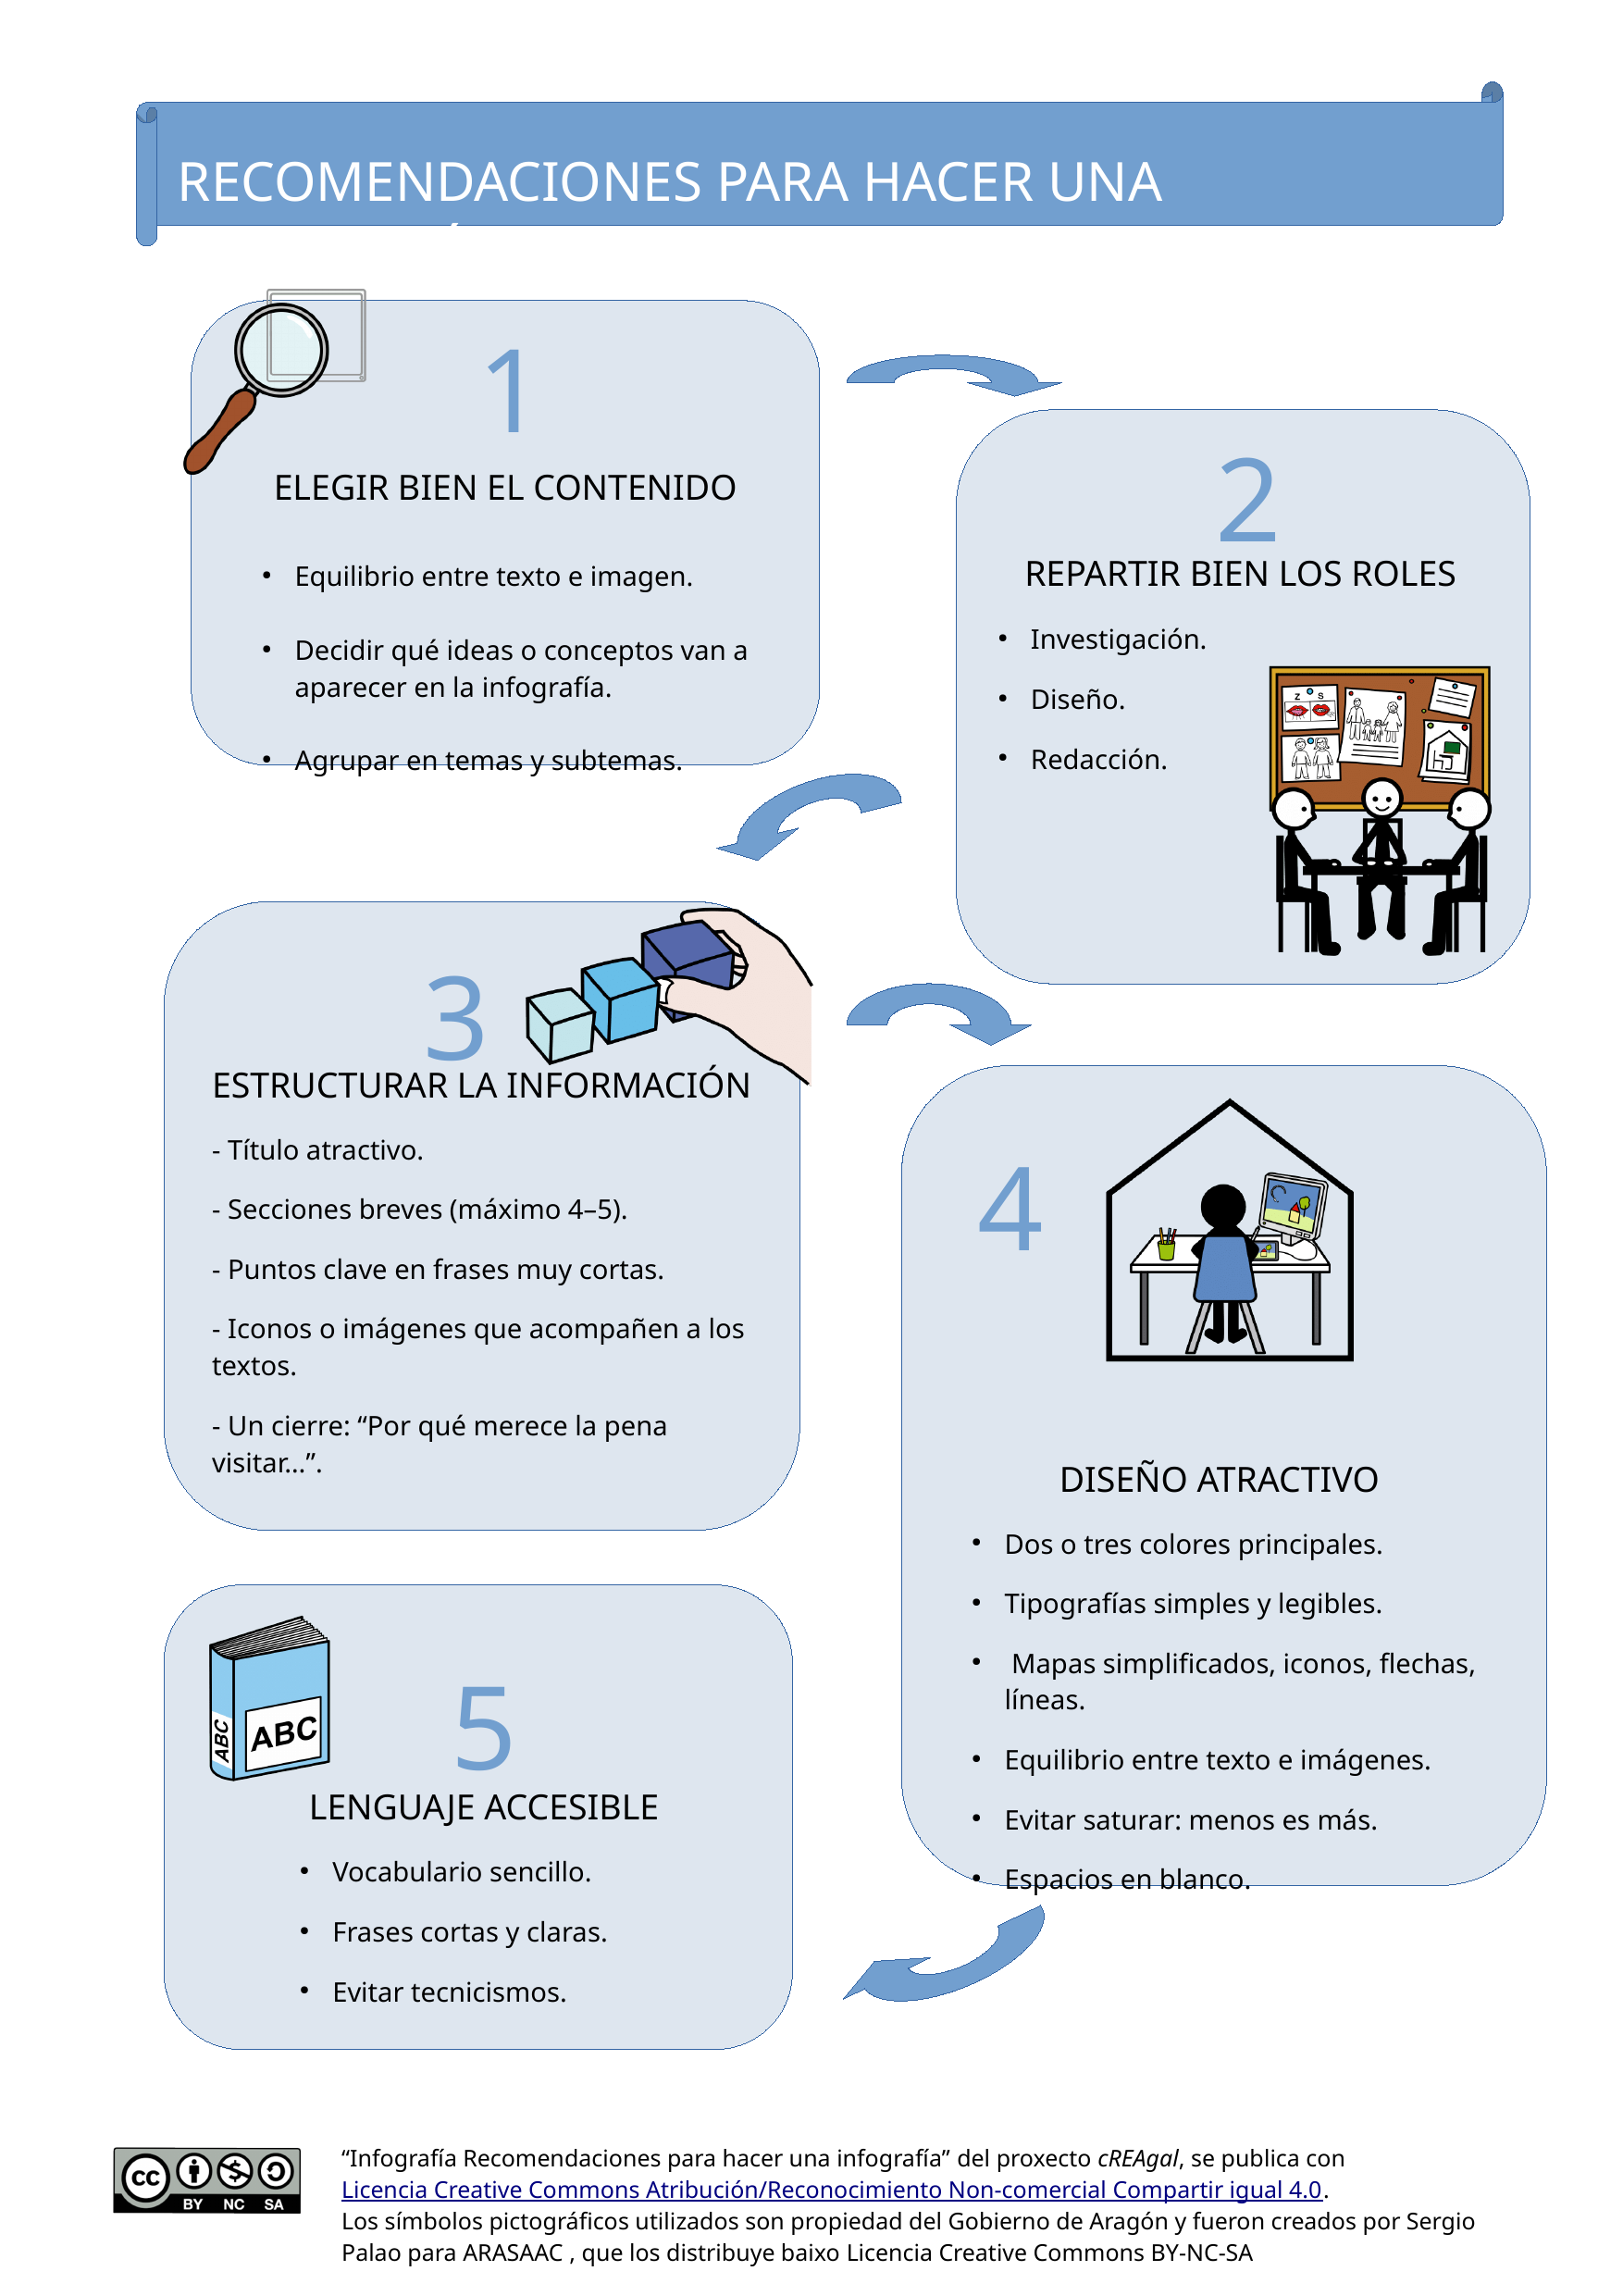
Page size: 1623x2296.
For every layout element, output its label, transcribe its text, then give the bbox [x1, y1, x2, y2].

text_box 4 [964, 1120, 1039, 1256]
picture [167, 273, 383, 490]
picture [519, 847, 820, 1148]
text_box [847, 354, 1062, 397]
text_box [361, 757, 369, 765]
text_box 2 [1202, 411, 1277, 547]
picture [1229, 655, 1530, 957]
text_box [636, 757, 642, 765]
text_box [611, 757, 618, 762]
text_box ESTRUCTURAR LA INFORMACIÓN - Título atractivo. - Secciones breves (máximo 4–5). - Puntos clave en frases muy cortas. - Iconos o imágenes que acompañen a los textos. - Un cierre: “Por qué merece la pena visitar…”. [164, 901, 800, 1531]
text_box [843, 1905, 1045, 2002]
picture [113, 2147, 301, 2214]
text_box [626, 757, 633, 765]
text_box REPARTIR BIEN LOS ROLES [1010, 541, 1476, 629]
text_box ELEGIR BIEN EL CONTENIDO Equilibrio entre texto e imagen. Decidir qué ideas o conceptos van a aparecer en la infografía. Agrupar en temas y subtemas. [218, 456, 793, 713]
text_box [164, 1584, 793, 2050]
text_box LENGUAJE ACCESIBLE Vocabulario sencillo. Frases cortas y claras. Evitar tecnicismos. [274, 1776, 685, 1995]
text_box [300, 754, 305, 762]
text_box [585, 757, 593, 765]
text_box [191, 300, 820, 765]
text_box [316, 757, 324, 765]
text_box [136, 81, 1504, 246]
text_box [474, 757, 480, 765]
text_box RECOMENDACIONES PARA HACER UNA INFOGRAFÍA [164, 136, 1504, 219]
picture [1093, 1093, 1367, 1367]
text_box “Infografía Recomendaciones para hacer una infografía” del proxecto cREAgal, se publica con Licencia Creative Commons Atribución/Reconocimiento Non-comercial Compartir igual 4.0. Los símbolos pictográficos utilizados son propiedad del Gobierno de Aragón y fueron creados por Sergio Palao para ARASAAC , que los distribuye baixo Licencia Creative Commons BY-NC-SA [328, 2135, 1546, 2248]
text_box Investigación. Diseño. Redacción. [956, 409, 1530, 985]
text_box [483, 757, 489, 765]
text_box 1 [464, 302, 547, 438]
text_box 3 [409, 928, 484, 1066]
text_box [410, 757, 417, 762]
text_box DISEÑO ATRACTIVO Dos o tres colores principales. Tipografías simples y legibles. Mapas simplificados, iconos, flechas, líneas. Equilibrio entre texto e imágenes. Evitar saturar: menos es más. Espacios en blanco. [901, 1065, 1547, 1886]
text_box [458, 757, 465, 762]
text_box [847, 983, 1032, 1046]
text_box [426, 757, 433, 765]
text_box 5 [437, 1639, 512, 1775]
text_box [716, 774, 902, 861]
picture [183, 1612, 355, 1784]
